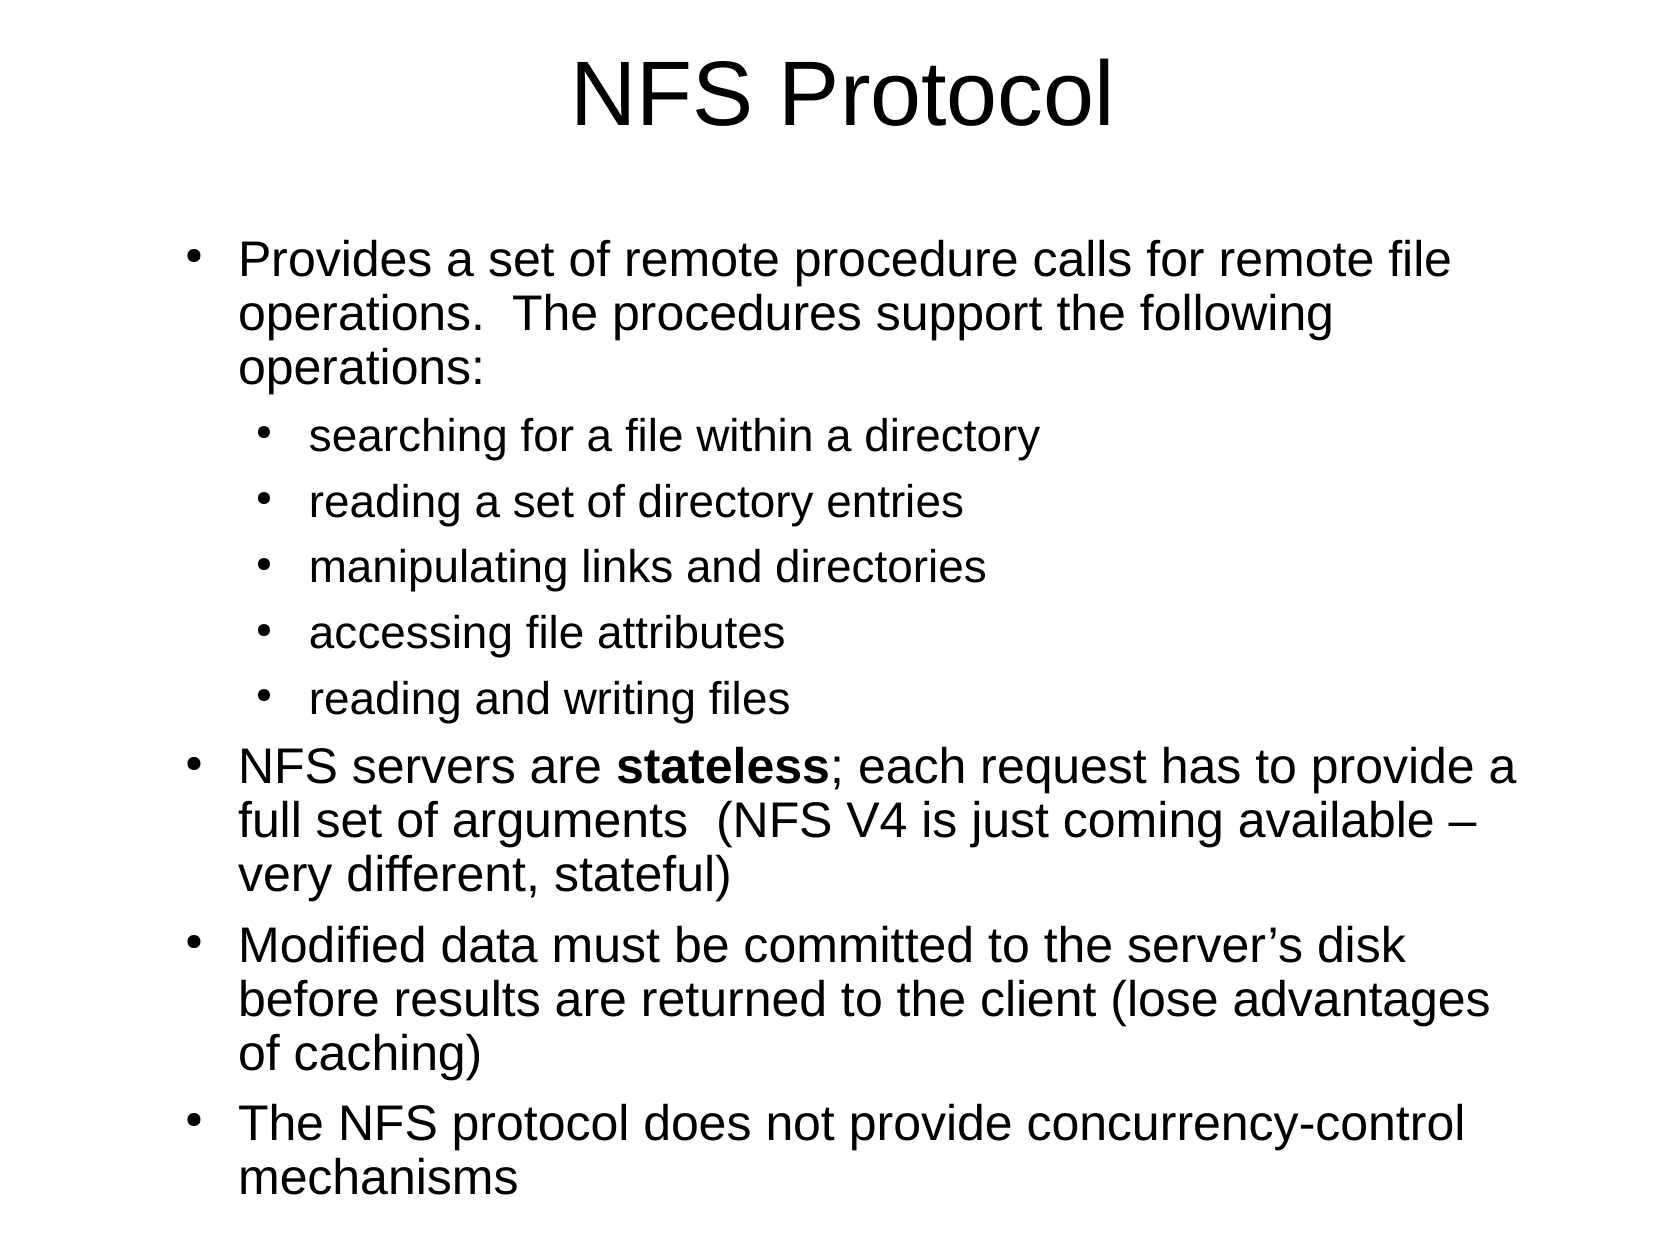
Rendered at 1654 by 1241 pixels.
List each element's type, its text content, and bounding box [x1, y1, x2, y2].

list Provides a set of remote procedure calls for remote file operations. The procedures support the following operations: searching for a file within a directory reading a set of directory entries manipulating links and directories accessing file attributes reading and writing files NFS servers are stateless; each request has to provide a full set of arguments (NFS V4 is just coming available – very different, stateful) Modified data must be committed to the server’s disk before results are returned to the client (lose advantages of caching) The NFS protocol does not provide concurrency-control mechanisms [145, 222, 1543, 1216]
title NFS Protocol [82, 22, 1571, 155]
